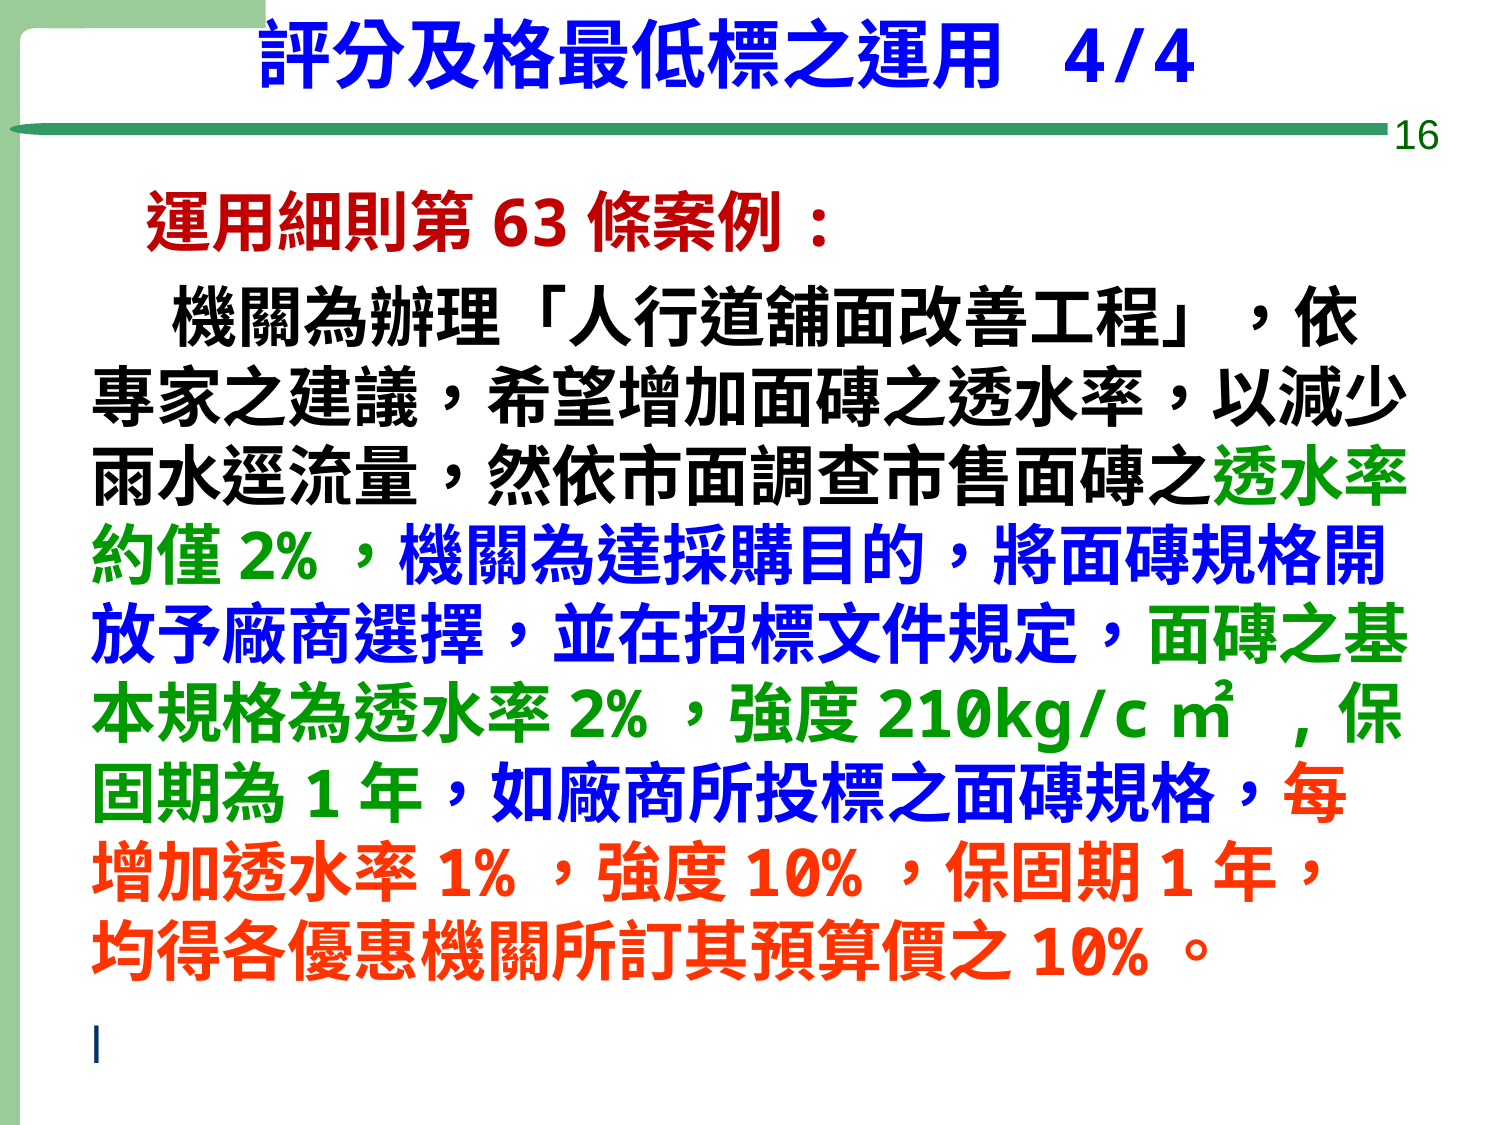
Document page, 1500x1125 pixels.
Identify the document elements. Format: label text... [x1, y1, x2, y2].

list 運用細則第63條案例: 機關為辦理「人行道舖面改善工程」，依專家之建議，希望增加面磚之透水率，以減少雨水逕流量，然依市面調查市售面磚之透水率約僅2%，機關為達採購目的，將面磚規格開放予廠商選擇，並在招標文件規定，面磚之基本規格為透水率2%，強度210kg/c㎡ ,保固期為1年，如廠商所投標之面磚規格，每增加透水率1%，強度10%，保固期1年，均得各優惠機關所訂其預算價之10%。 [75, 172, 1426, 1083]
text_box [1378, 90, 1491, 166]
title 評分及格最低標之運用 4/4 [29, 0, 1426, 138]
